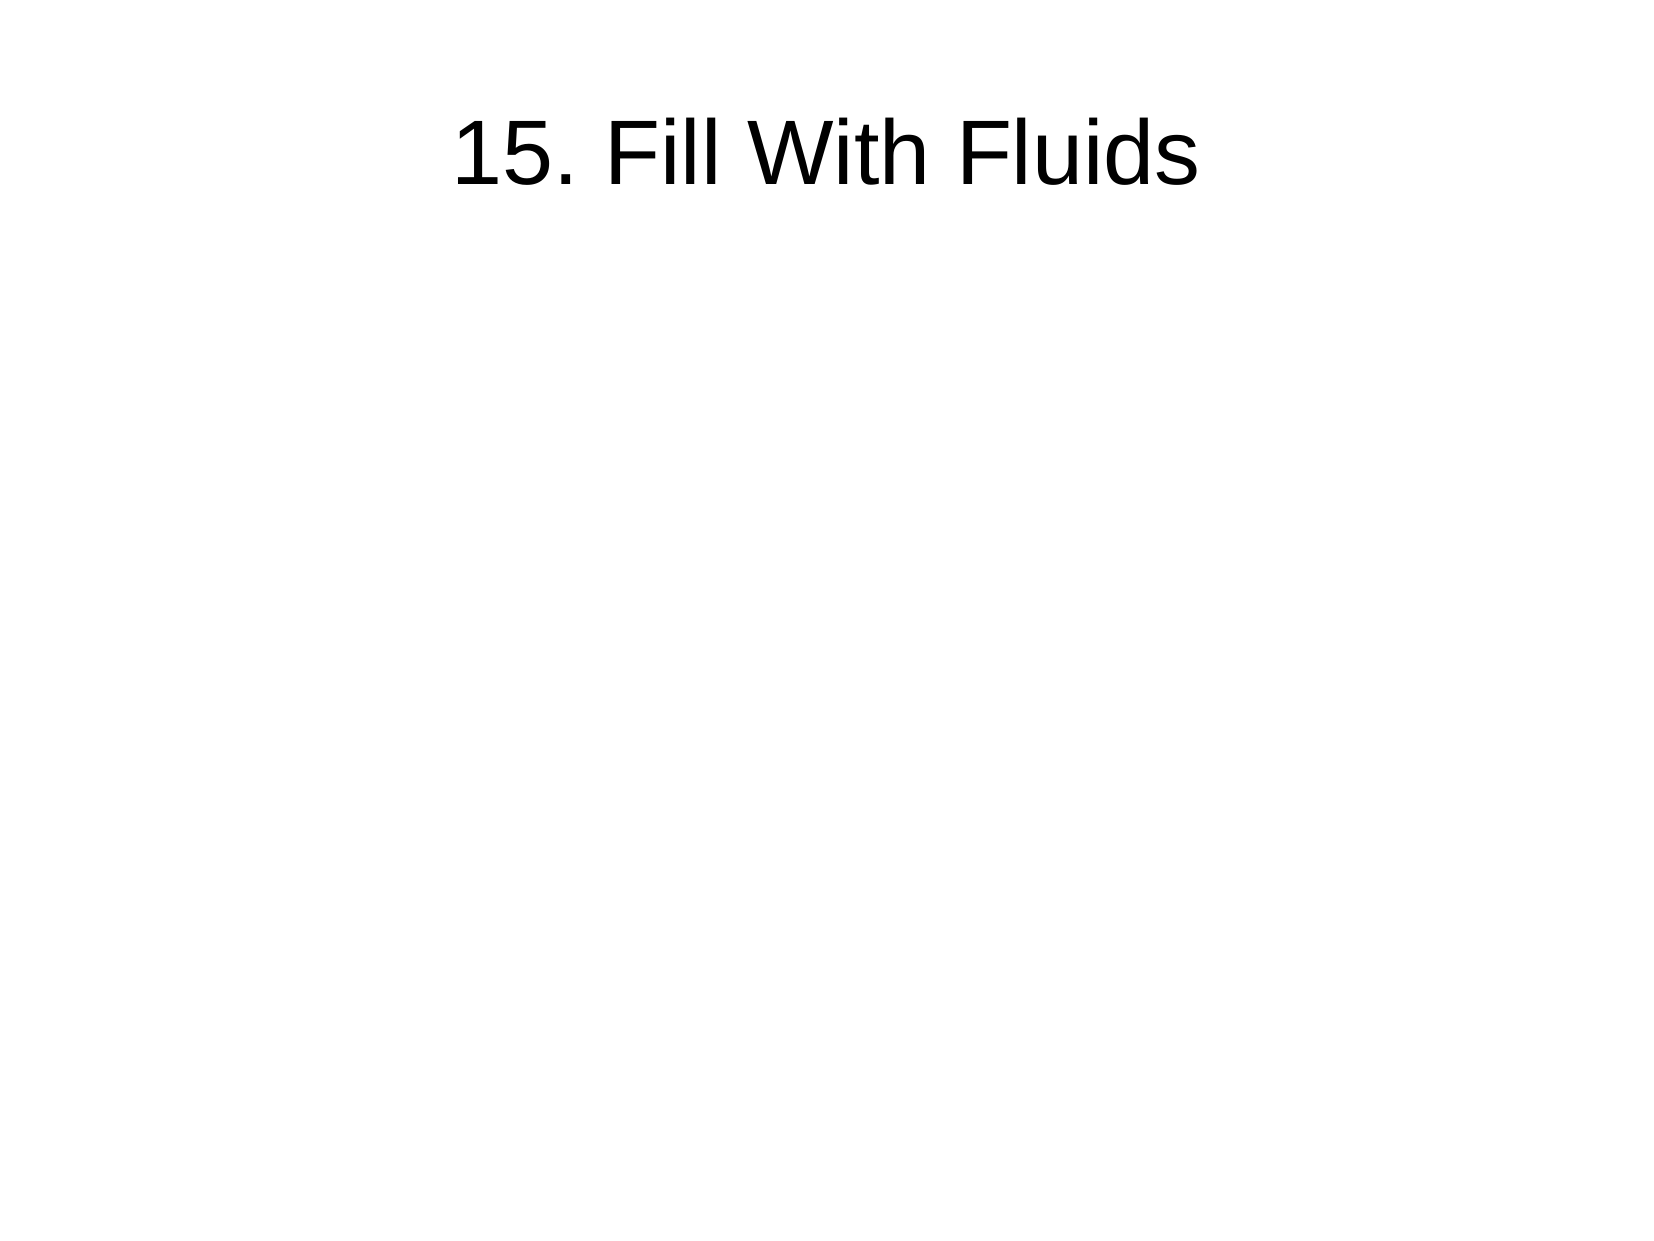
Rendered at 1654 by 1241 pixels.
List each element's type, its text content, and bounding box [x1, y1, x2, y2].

title 15. Fill With Fluids [82, 49, 1571, 257]
